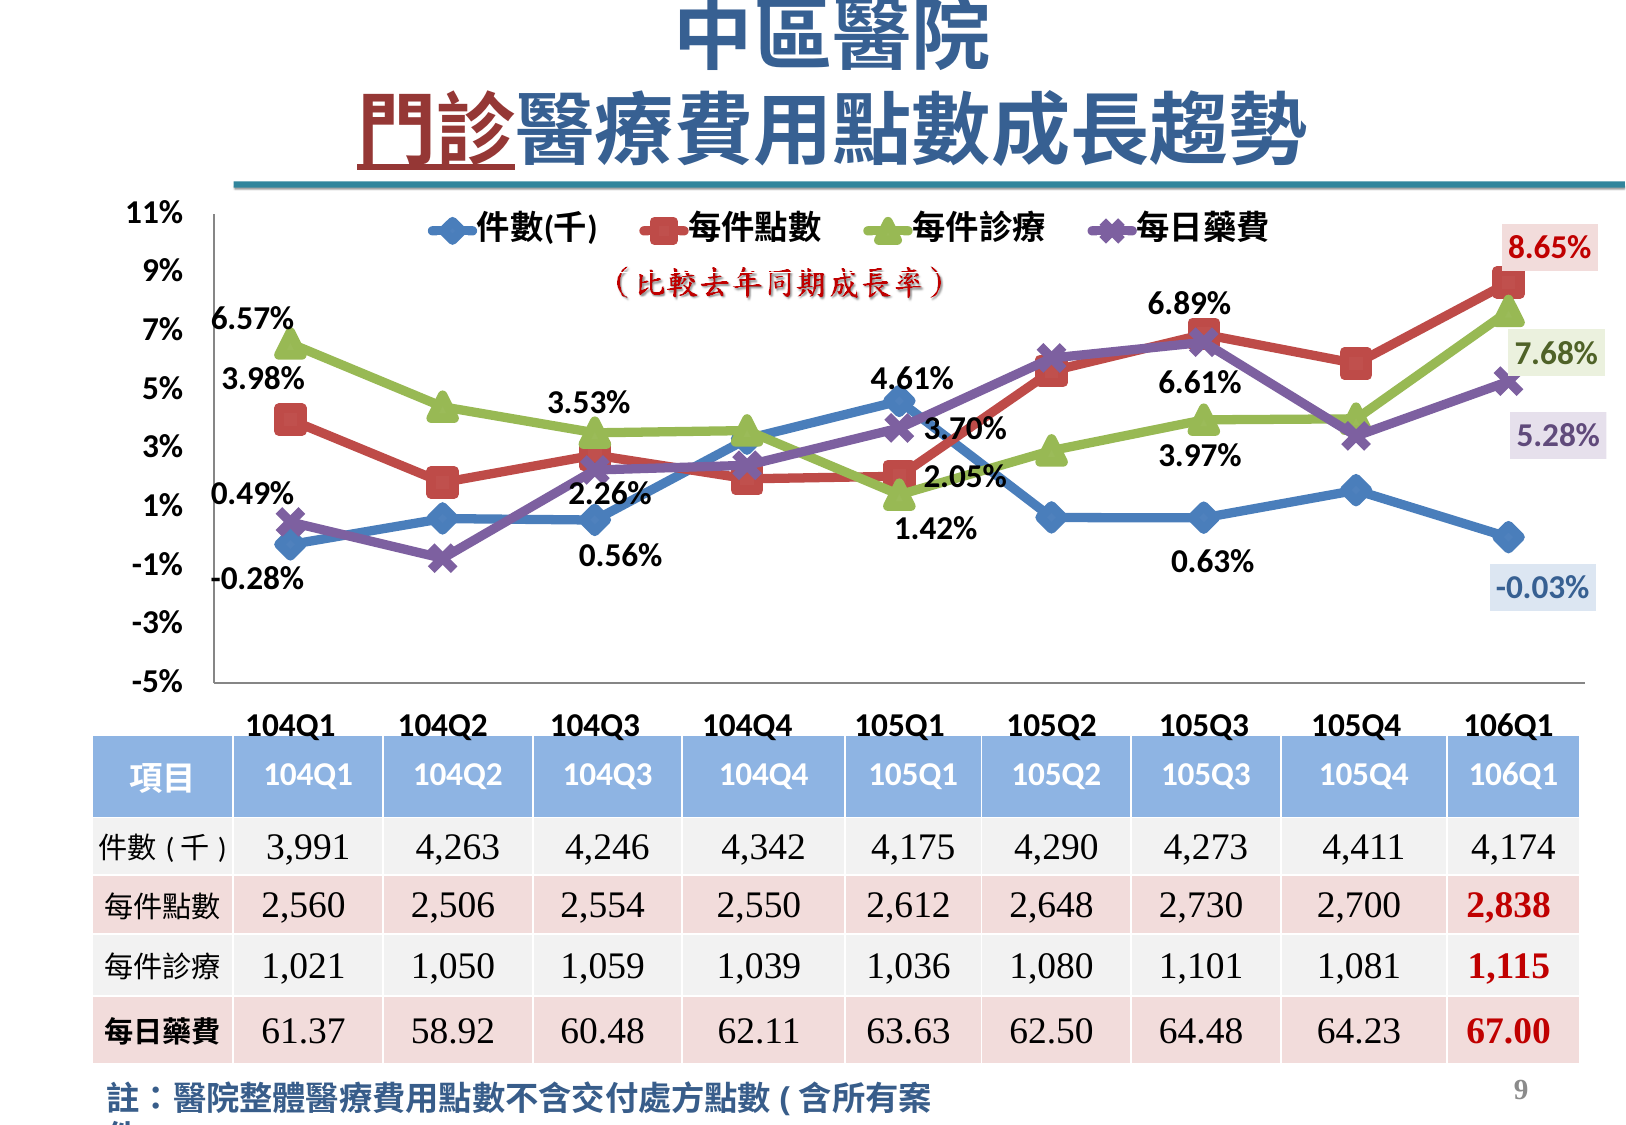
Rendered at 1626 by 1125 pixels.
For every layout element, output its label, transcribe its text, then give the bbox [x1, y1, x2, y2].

table_cell 1,036 [846, 935, 981, 995]
table_cell 4,246 [534, 818, 681, 874]
table_header 104Q3 [534, 756, 681, 817]
slide_number <編號> [1164, 1057, 1544, 1118]
title 中區醫院 門診醫療費用點數成長趨勢 [94, 3, 1571, 155]
table_cell 63.63 [846, 997, 981, 1063]
table_cell 62.11 [683, 997, 844, 1063]
table_cell 4,411 [1282, 818, 1446, 874]
table_header 106Q1 [1448, 756, 1579, 817]
table_header 105Q4 [1282, 756, 1446, 817]
table_header 104Q4 [683, 756, 844, 817]
text_box 註：醫院整體醫療費用點數不含交付處方點數(含所有案件) [91, 1069, 990, 1125]
table_cell 67.00 [1448, 997, 1579, 1063]
table_cell 4,174 [1448, 818, 1579, 874]
table_header 104Q2 [384, 756, 532, 817]
table_cell 1,080 [982, 935, 1130, 995]
table_cell 62.50 [982, 997, 1130, 1063]
picture [71, 187, 1607, 756]
table_cell 2,560 [234, 876, 382, 933]
table_cell 1,021 [234, 935, 382, 995]
table_cell 2,554 [534, 876, 681, 933]
table_cell 4,175 [846, 818, 981, 874]
table_cell 2,612 [846, 876, 981, 933]
table_cell 4,290 [982, 818, 1130, 874]
table_cell 2,838 [1448, 876, 1579, 933]
table_header 105Q2 [982, 756, 1130, 817]
table_cell 1,039 [683, 935, 844, 995]
table_cell 60.48 [534, 997, 681, 1063]
table_cell 1,081 [1282, 935, 1446, 995]
table_header 項目 [93, 756, 232, 817]
table_cell 1,101 [1132, 935, 1280, 995]
table_cell 2,550 [683, 876, 844, 933]
table_cell 61.37 [234, 997, 382, 1063]
table_cell 1,050 [384, 935, 532, 995]
table_cell 1,059 [534, 935, 681, 995]
table_cell 4,342 [683, 818, 844, 874]
table_cell 64.23 [1282, 997, 1446, 1057]
table_cell 2,700 [1282, 876, 1446, 933]
table_cell 每件診療 [93, 935, 232, 995]
table_cell 4,273 [1132, 818, 1280, 874]
table_header 105Q3 [1132, 756, 1280, 817]
table_cell 64.48 [1132, 997, 1280, 1063]
table_cell 4,263 [384, 818, 532, 874]
table_header 104Q1 [234, 756, 382, 817]
table_cell 2,730 [1132, 876, 1280, 933]
table_header 105Q1 [846, 756, 981, 817]
table_cell 2,506 [384, 876, 532, 933]
table_cell 2,648 [982, 876, 1130, 933]
table_cell 1,115 [1448, 935, 1579, 995]
table_cell 每件點數 [93, 876, 232, 933]
table_cell 每日藥費 [93, 997, 232, 1063]
table_cell 件數(千) [93, 818, 232, 874]
table_cell 58.92 [384, 997, 532, 1063]
table_cell 3,991 [234, 818, 382, 874]
